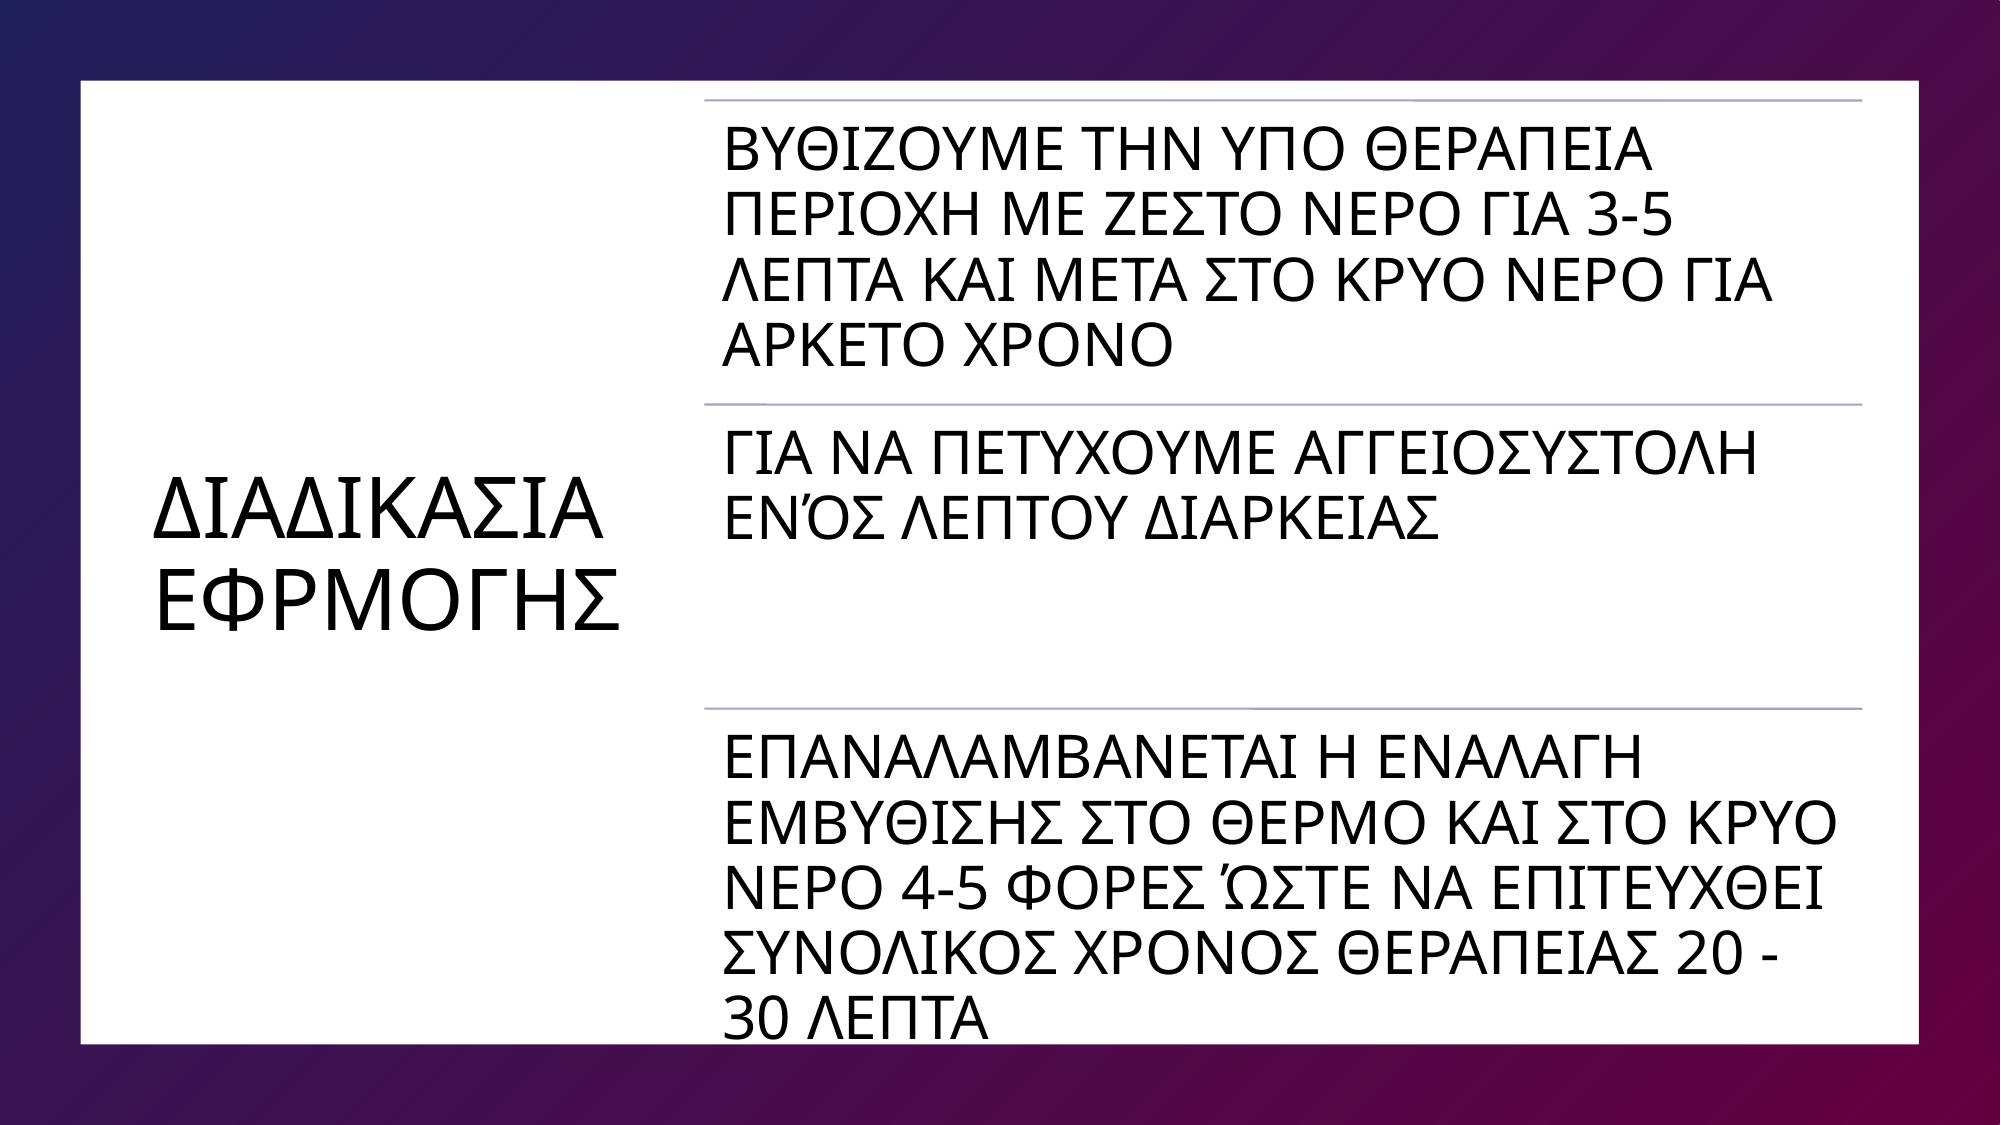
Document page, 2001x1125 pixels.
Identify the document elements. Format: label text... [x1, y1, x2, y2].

text_box ΕΠΑΝΑΛΑΜΒΑΝΕΤΑΙ Η ΕΝΑΛΑΓΗ ΕΜΒΥΘΙΣΗΣ ΣΤΟ ΘΕΡΜΟ ΚΑΙ ΣΤΟ ΚΡΥΟ ΝΕΡΟ 4-5 ΦΟΡΕΣ ΏΣΤΕ ΝΑ ΕΠΙΤΕΥΧΘΕΙ ΣΥΝΟΛΙΚΟΣ ΧΡΟΝΟΣ ΘΕΡΑΠΕΙΑΣ 20 -30 ΛΕΠΤΑ [704, 708, 1863, 1013]
text_box [0, 0, 2000, 1125]
text_box ΒΥΘΙΖΟΥΜΕ ΤΗΝ ΥΠΟ ΘΕΡΑΠΕΙΑ ΠΕΡΙΟΧΗ ΜΕ ΖΕΣΤΟ ΝΕΡΟ ΓΙΑ 3-5 ΛΕΠΤΑ ΚΑΙ ΜΕΤΑ ΣΤΟ ΚΡΥΟ ΝΕΡΟ ΓΙΑ ΑΡΚΕΤΟ ΧΡΟΝΟ [704, 100, 1863, 404]
text_box ΓΙΑ ΝΑ ΠΕΤΥΧΟΥΜΕ ΑΓΓΕΙΟΣΥΣΤΟΛΗ ΕΝΌΣ ΛΕΠΤΟΥ ΔΙΑΡΚΕΙΑΣ [704, 404, 1863, 708]
title ΔΙΑΔΙΚΑΣΙΑ ΕΦΡΜΟΓΗΣ [137, 99, 663, 1014]
